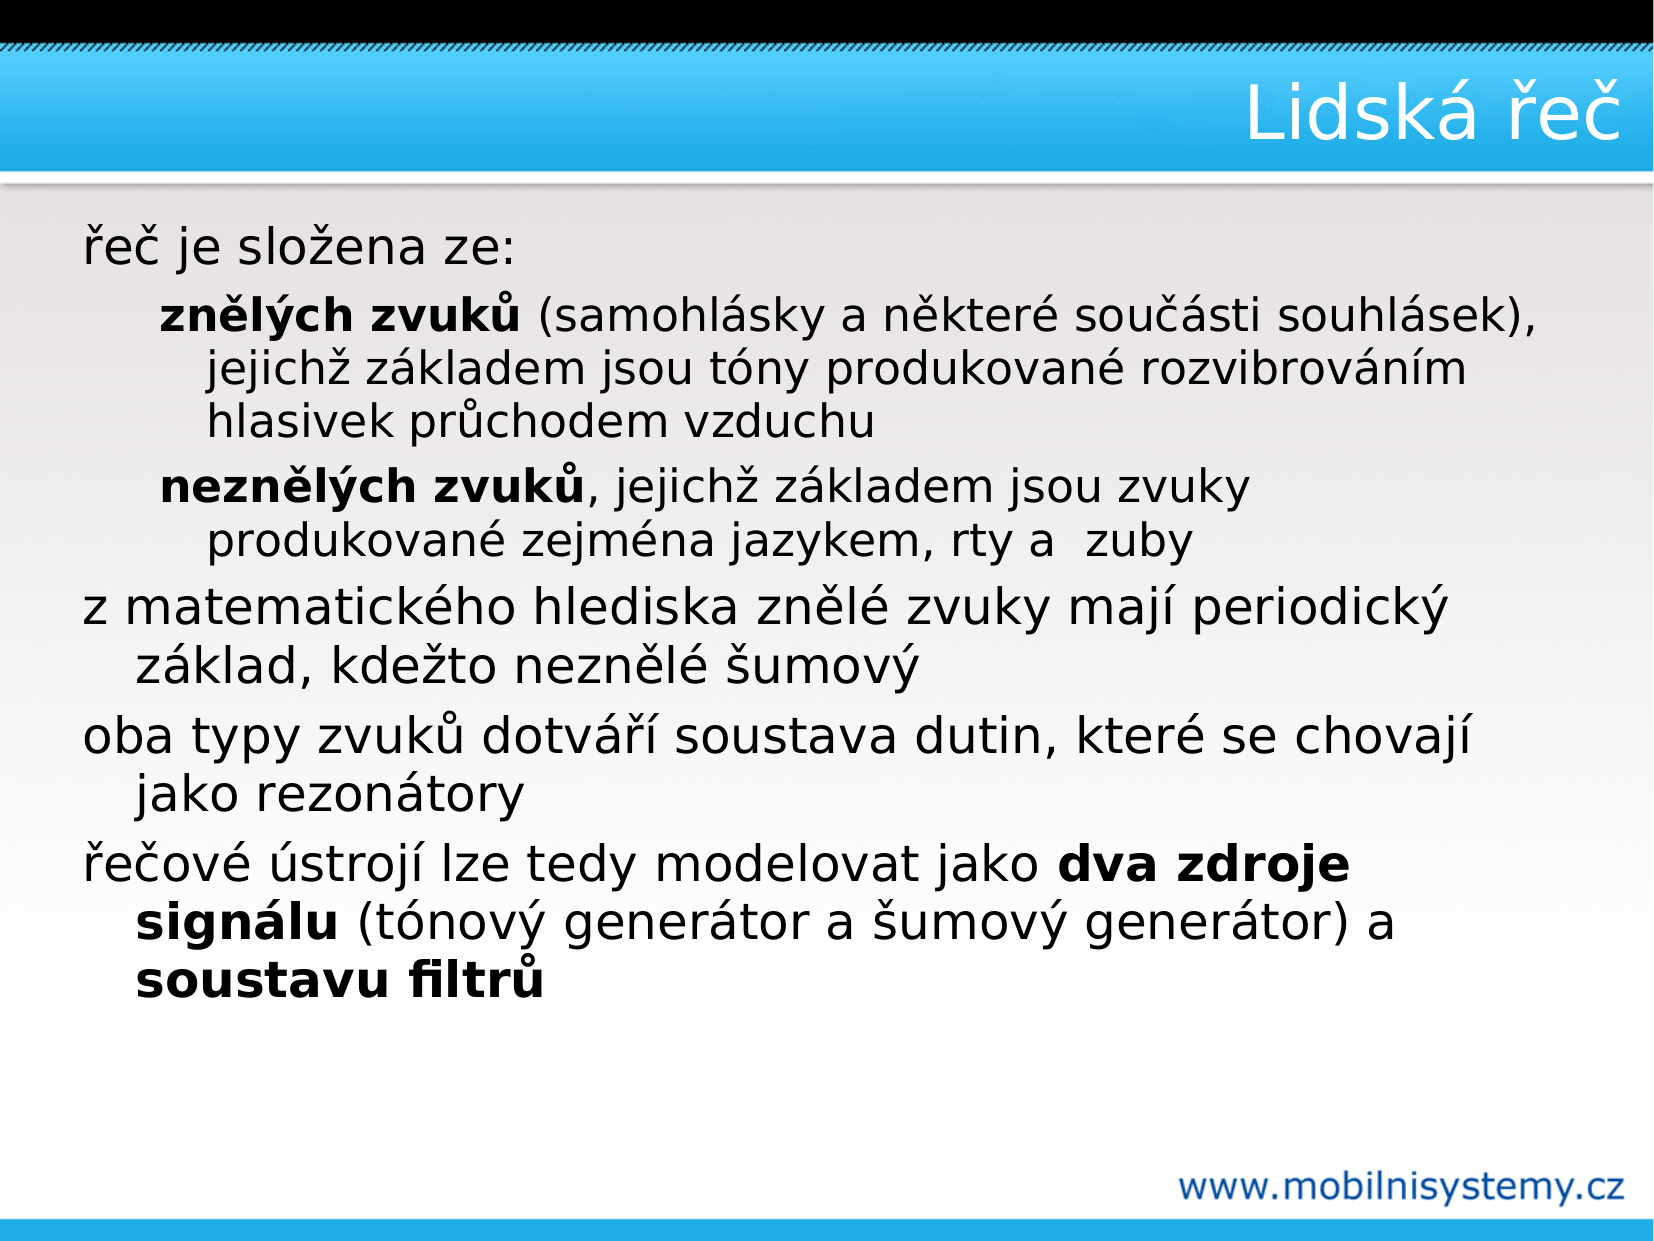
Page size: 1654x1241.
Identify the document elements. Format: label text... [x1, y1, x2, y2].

title Lidská řeč [29, 49, 1625, 178]
picture [0, 0, 1654, 1241]
list řeč je složena ze: znělých zvuků (samohlásky a některé součásti souhlásek), jejichž základem jsou tóny produkované rozvibrováním hlasivek průchodem vzduchu neznělých zvuků, jejichž základem jsou zvuky produkované zejména jazykem, rty a zuby z matematického hlediska znělé zvuky mají periodický základ, kdežto neznělé šumový oba typy zvuků dotváří soustava dutin, které se chovají jako rezonátory řečové ústrojí lze tedy modelovat jako dva zdroje signálu (tónový generátor a šumový generátor) a soustavu filtrů [64, 218, 1565, 1078]
